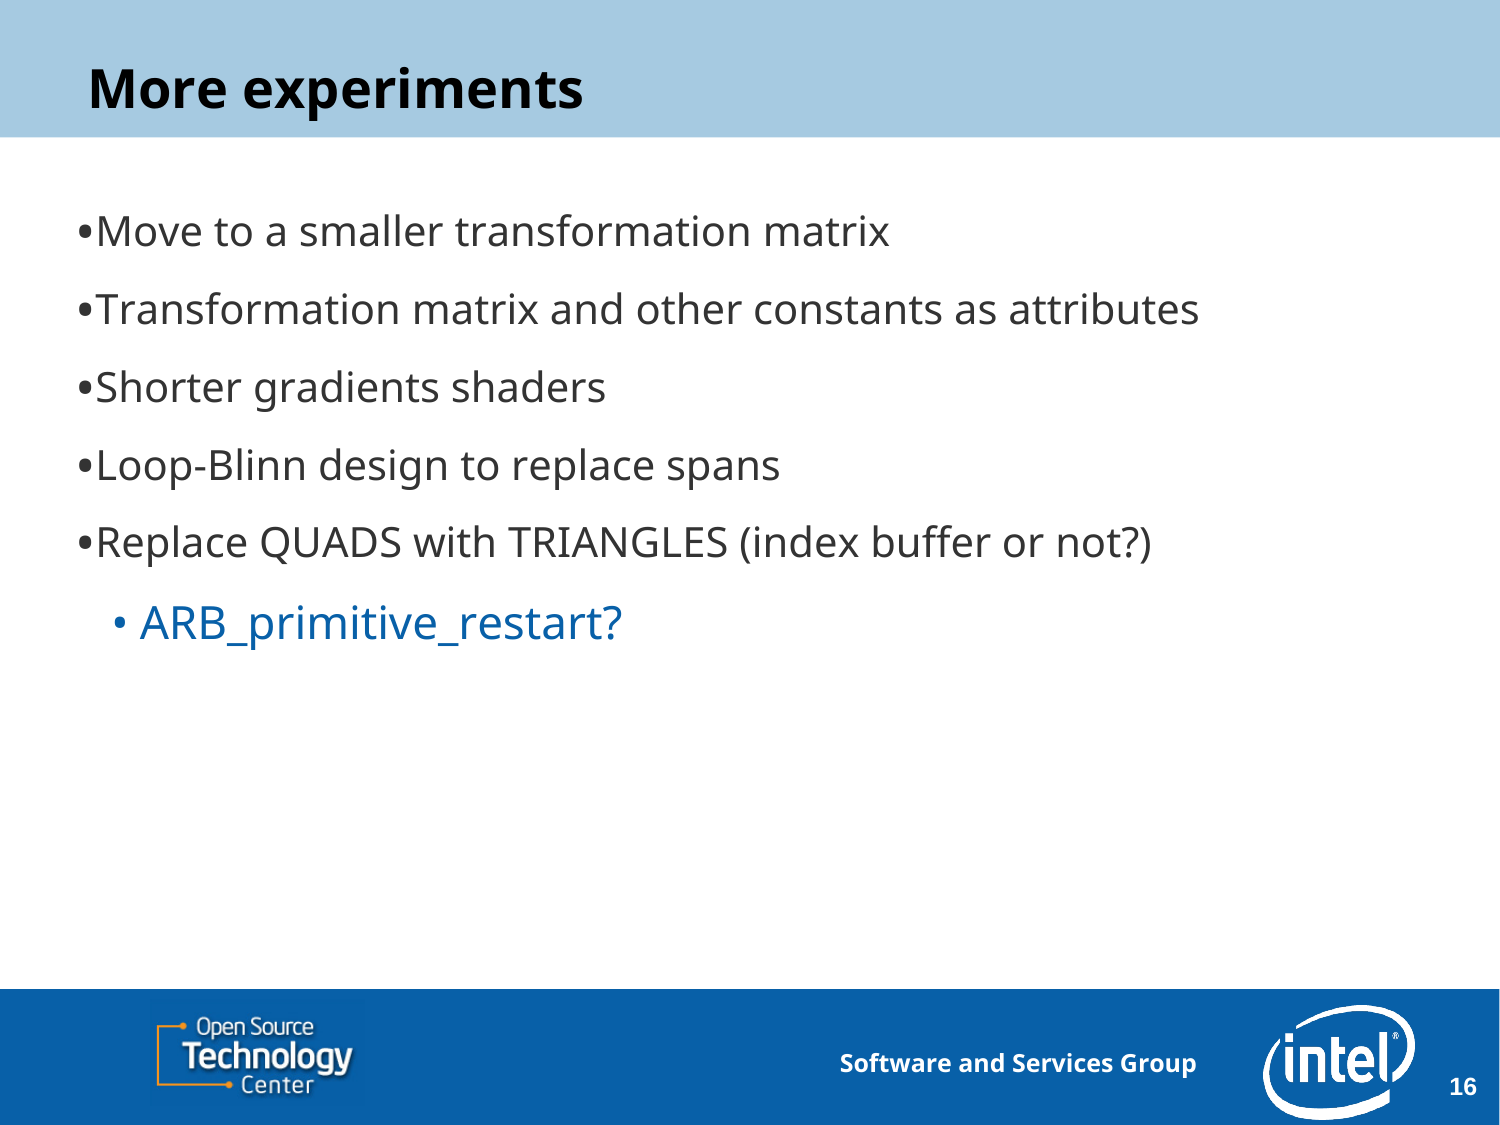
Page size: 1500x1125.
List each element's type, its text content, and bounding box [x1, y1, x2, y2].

list Move to a smaller transformation matrix Transformation matrix and other constants as attributes Shorter gradients shaders Loop-Blinn design to replace spans Replace QUADS with TRIANGLES (index buffer or not?) ARB_primitive_restart? [74, 202, 1425, 930]
picture [150, 999, 365, 1106]
title More experiments [87, 44, 1446, 131]
picture [1263, 1005, 1415, 1120]
